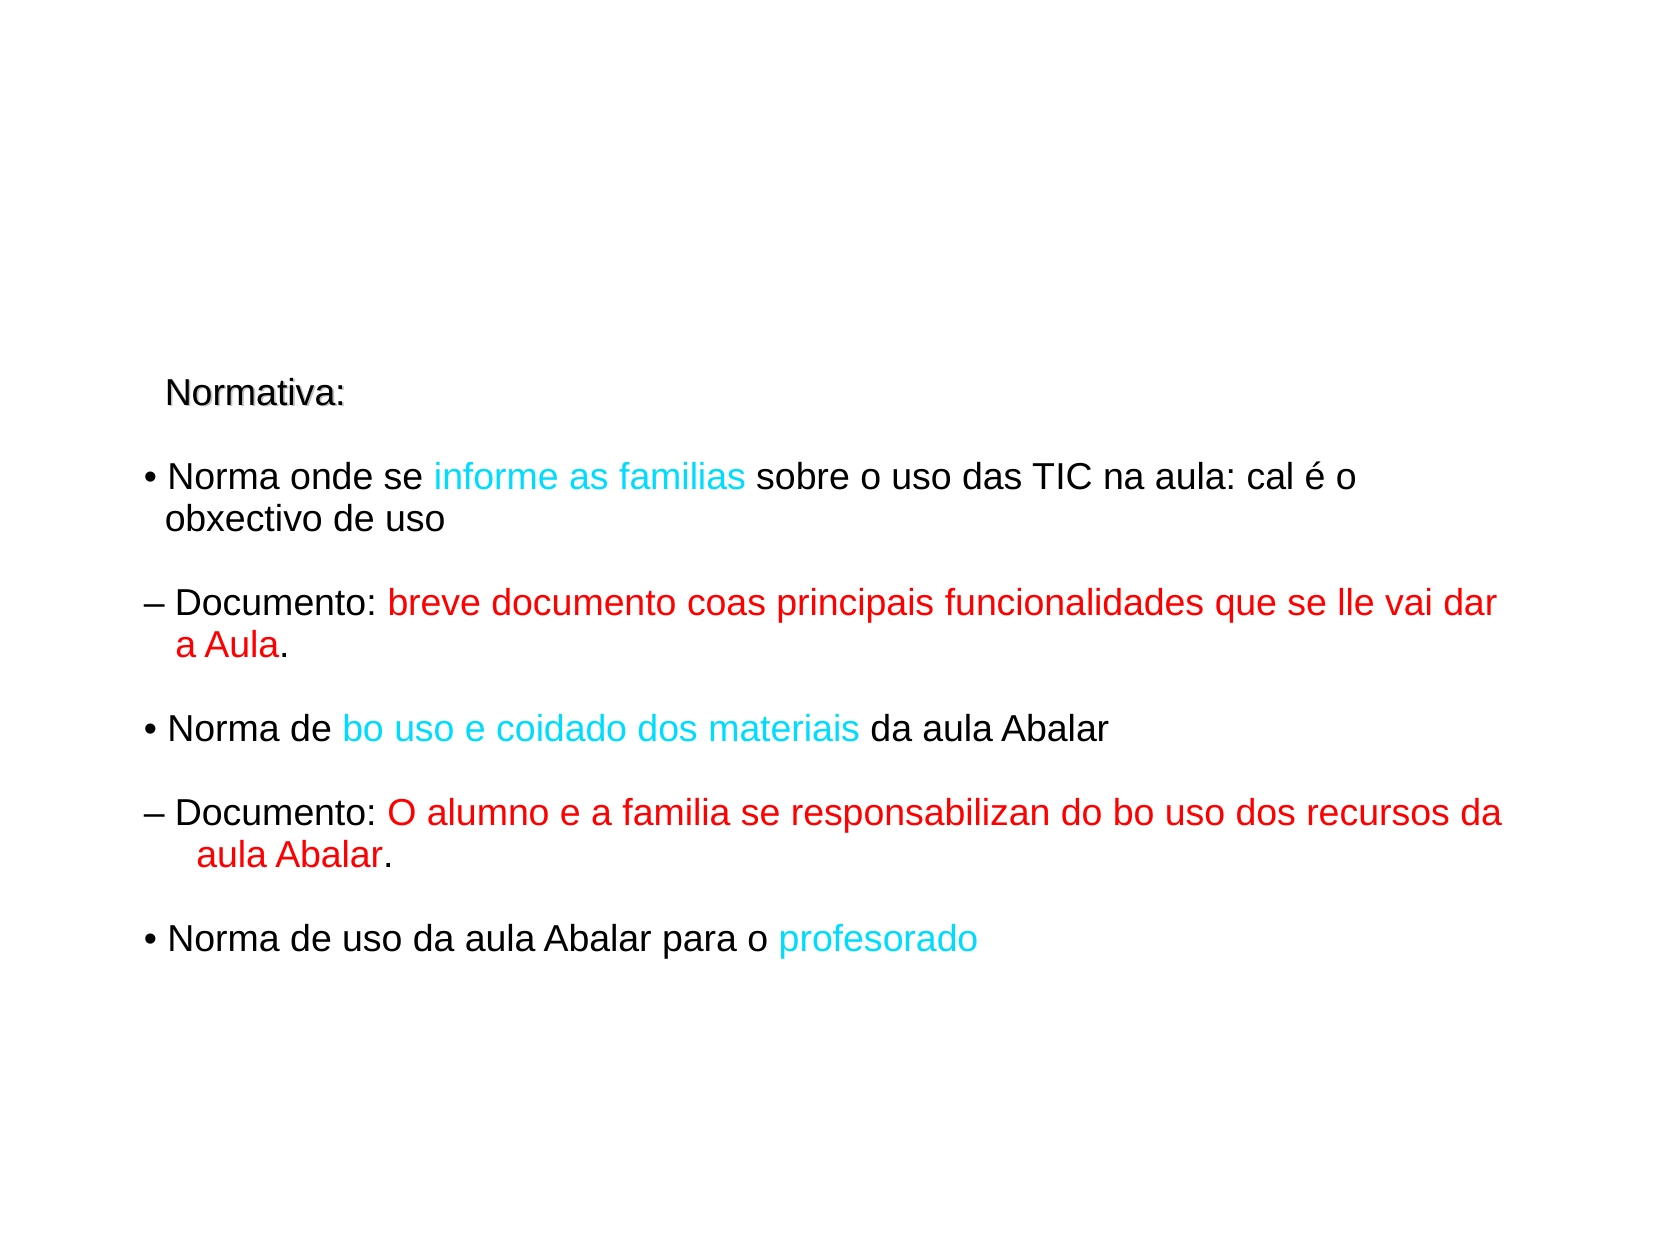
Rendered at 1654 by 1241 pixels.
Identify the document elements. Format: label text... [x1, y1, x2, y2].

text_box Normativa: • Norma onde se informe as familias sobre o uso das TIC na aula: cal é o obxectivo de uso – Documento: breve documento coas principais funcionalidades que se lle vai dar a Aula. • Norma de bo uso e coidado dos materiais da aula Abalar – Documento: O alumno e a familia se responsabilizan do bo uso dos recursos da aula Abalar. • Norma de uso da aula Abalar para o profesorado [129, 363, 1549, 968]
